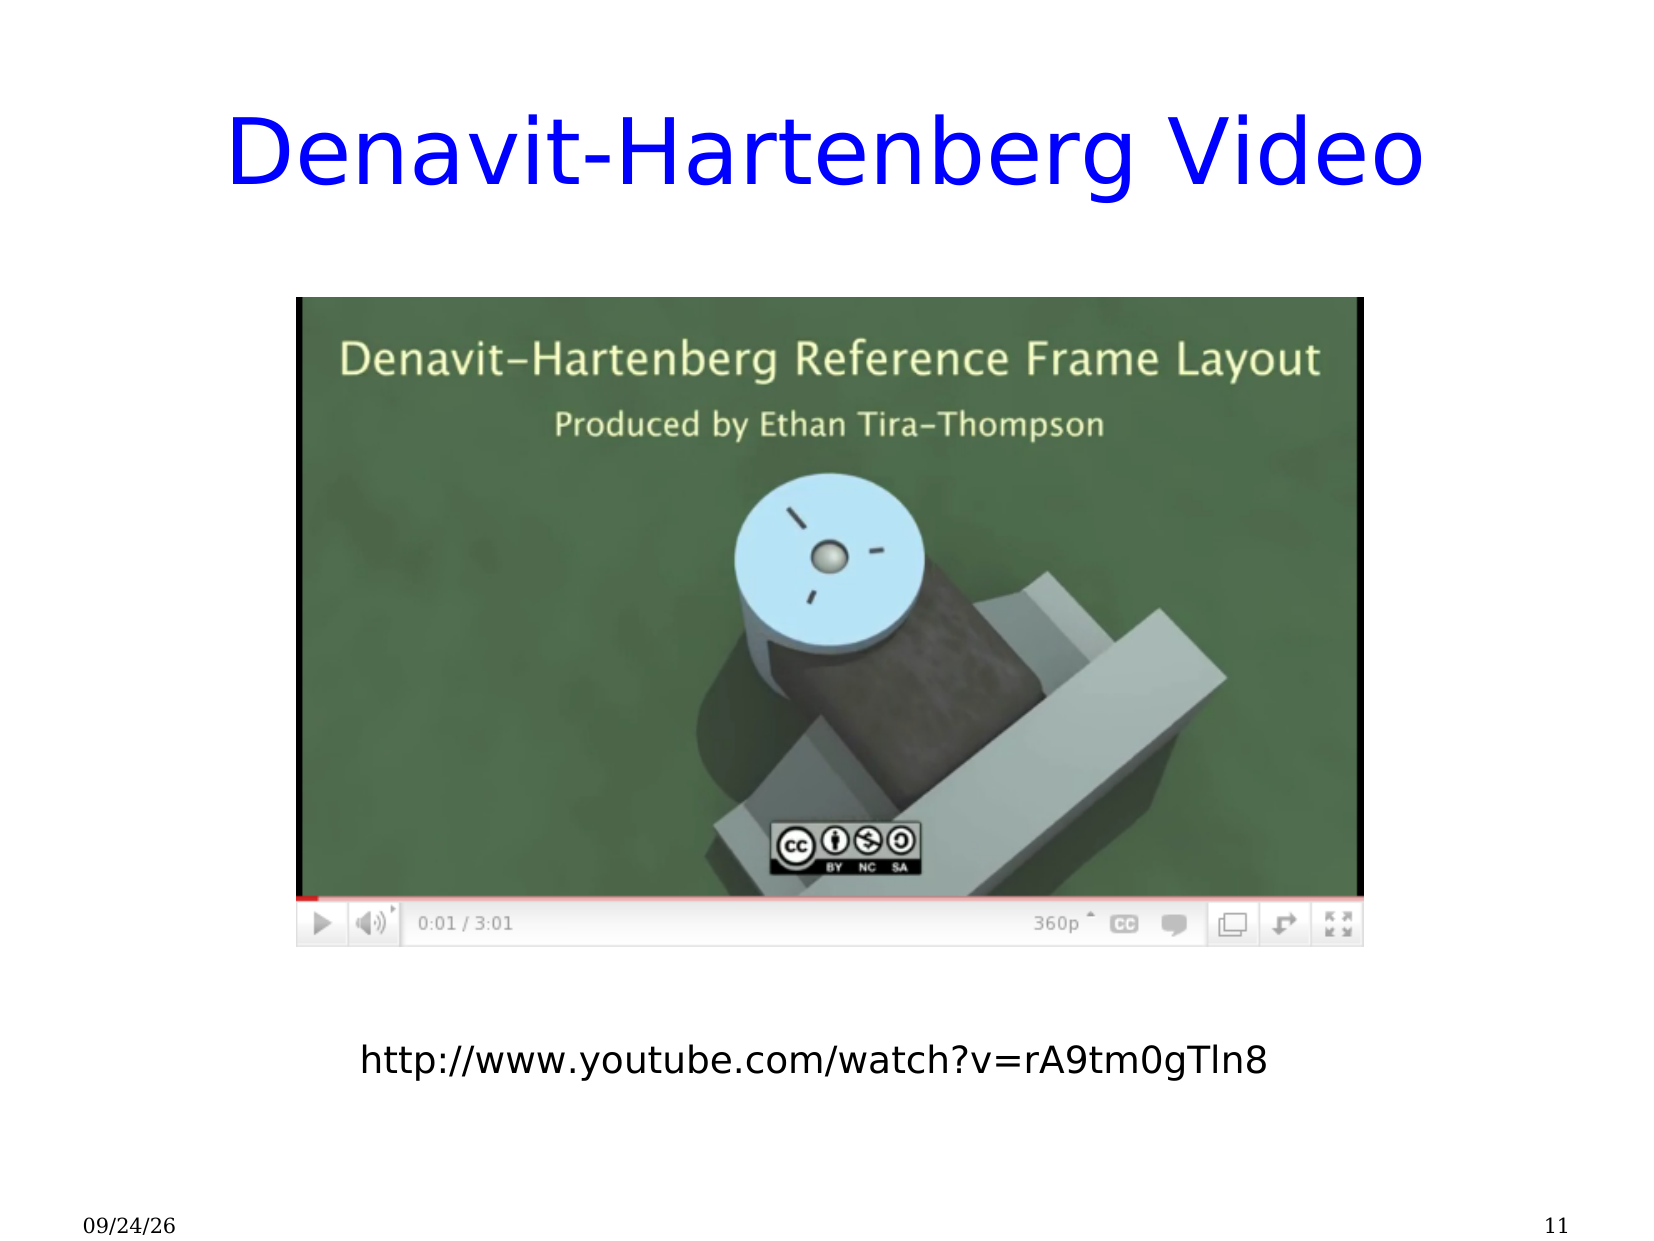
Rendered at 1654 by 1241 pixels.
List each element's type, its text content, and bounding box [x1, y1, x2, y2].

text_box http://www.youtube.com/watch?v=rA9tm0gTln8 [344, 1031, 1285, 1091]
title Denavit-Hartenberg Video [82, 49, 1571, 257]
picture [296, 297, 1364, 947]
